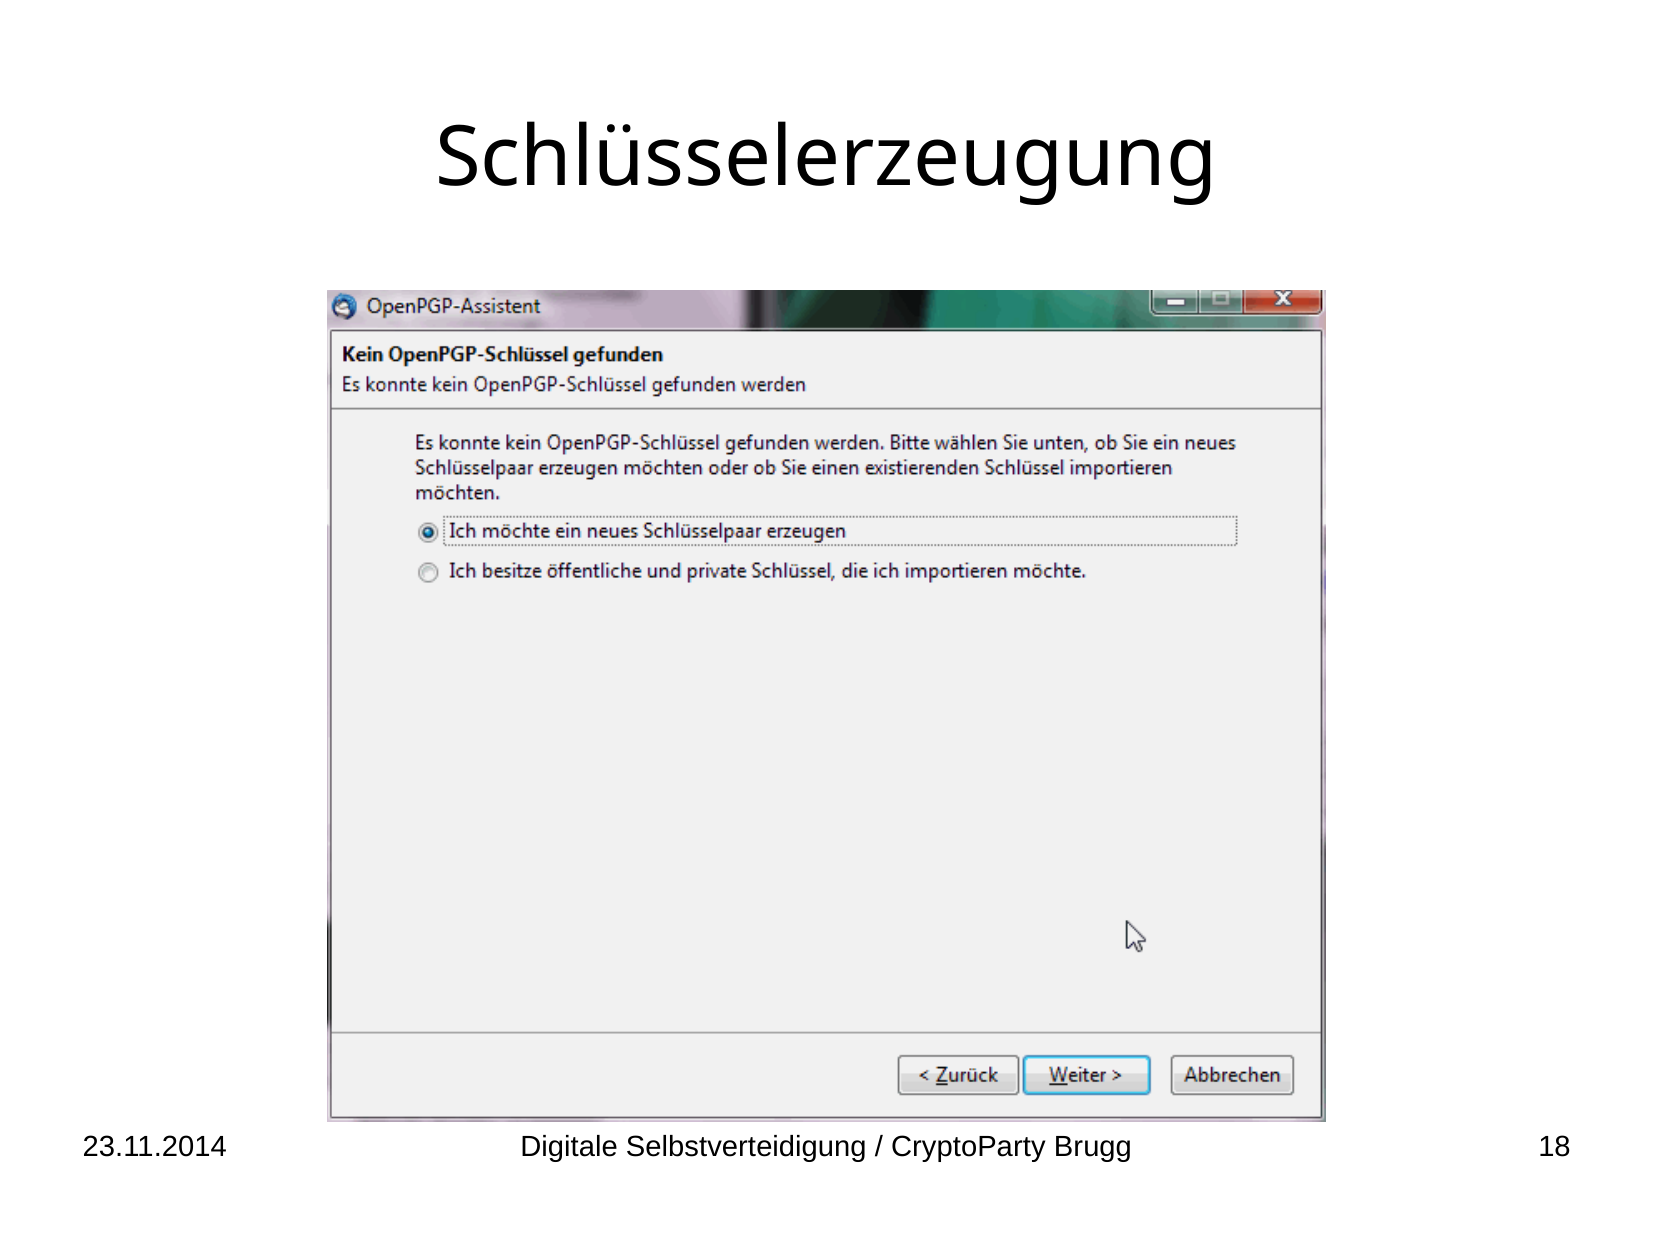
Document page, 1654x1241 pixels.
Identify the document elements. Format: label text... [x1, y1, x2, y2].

title Schlüsselerzeugung [82, 49, 1571, 257]
picture [327, 290, 1326, 1123]
